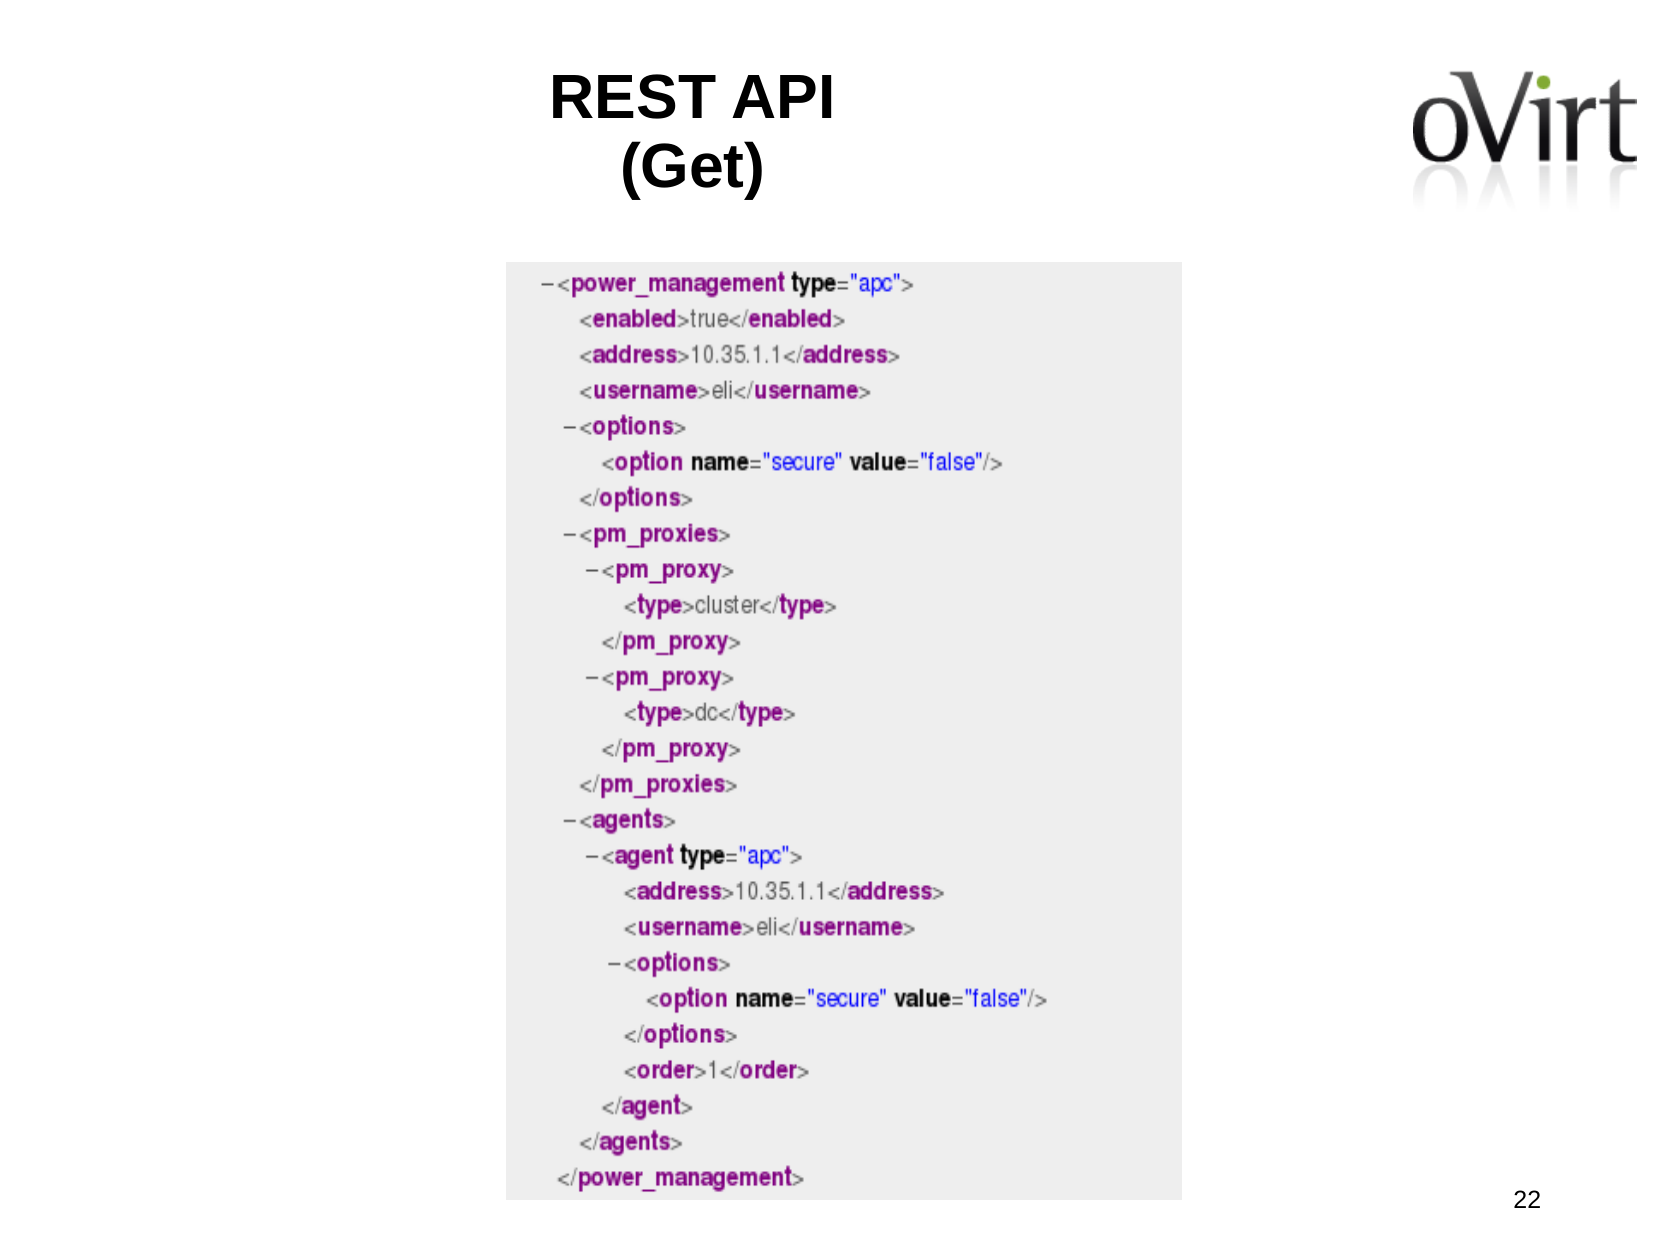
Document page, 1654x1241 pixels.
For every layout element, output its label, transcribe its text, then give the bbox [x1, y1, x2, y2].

picture [506, 262, 1182, 1201]
picture [1413, 63, 1637, 212]
title REST API (Get) [82, 37, 1303, 226]
